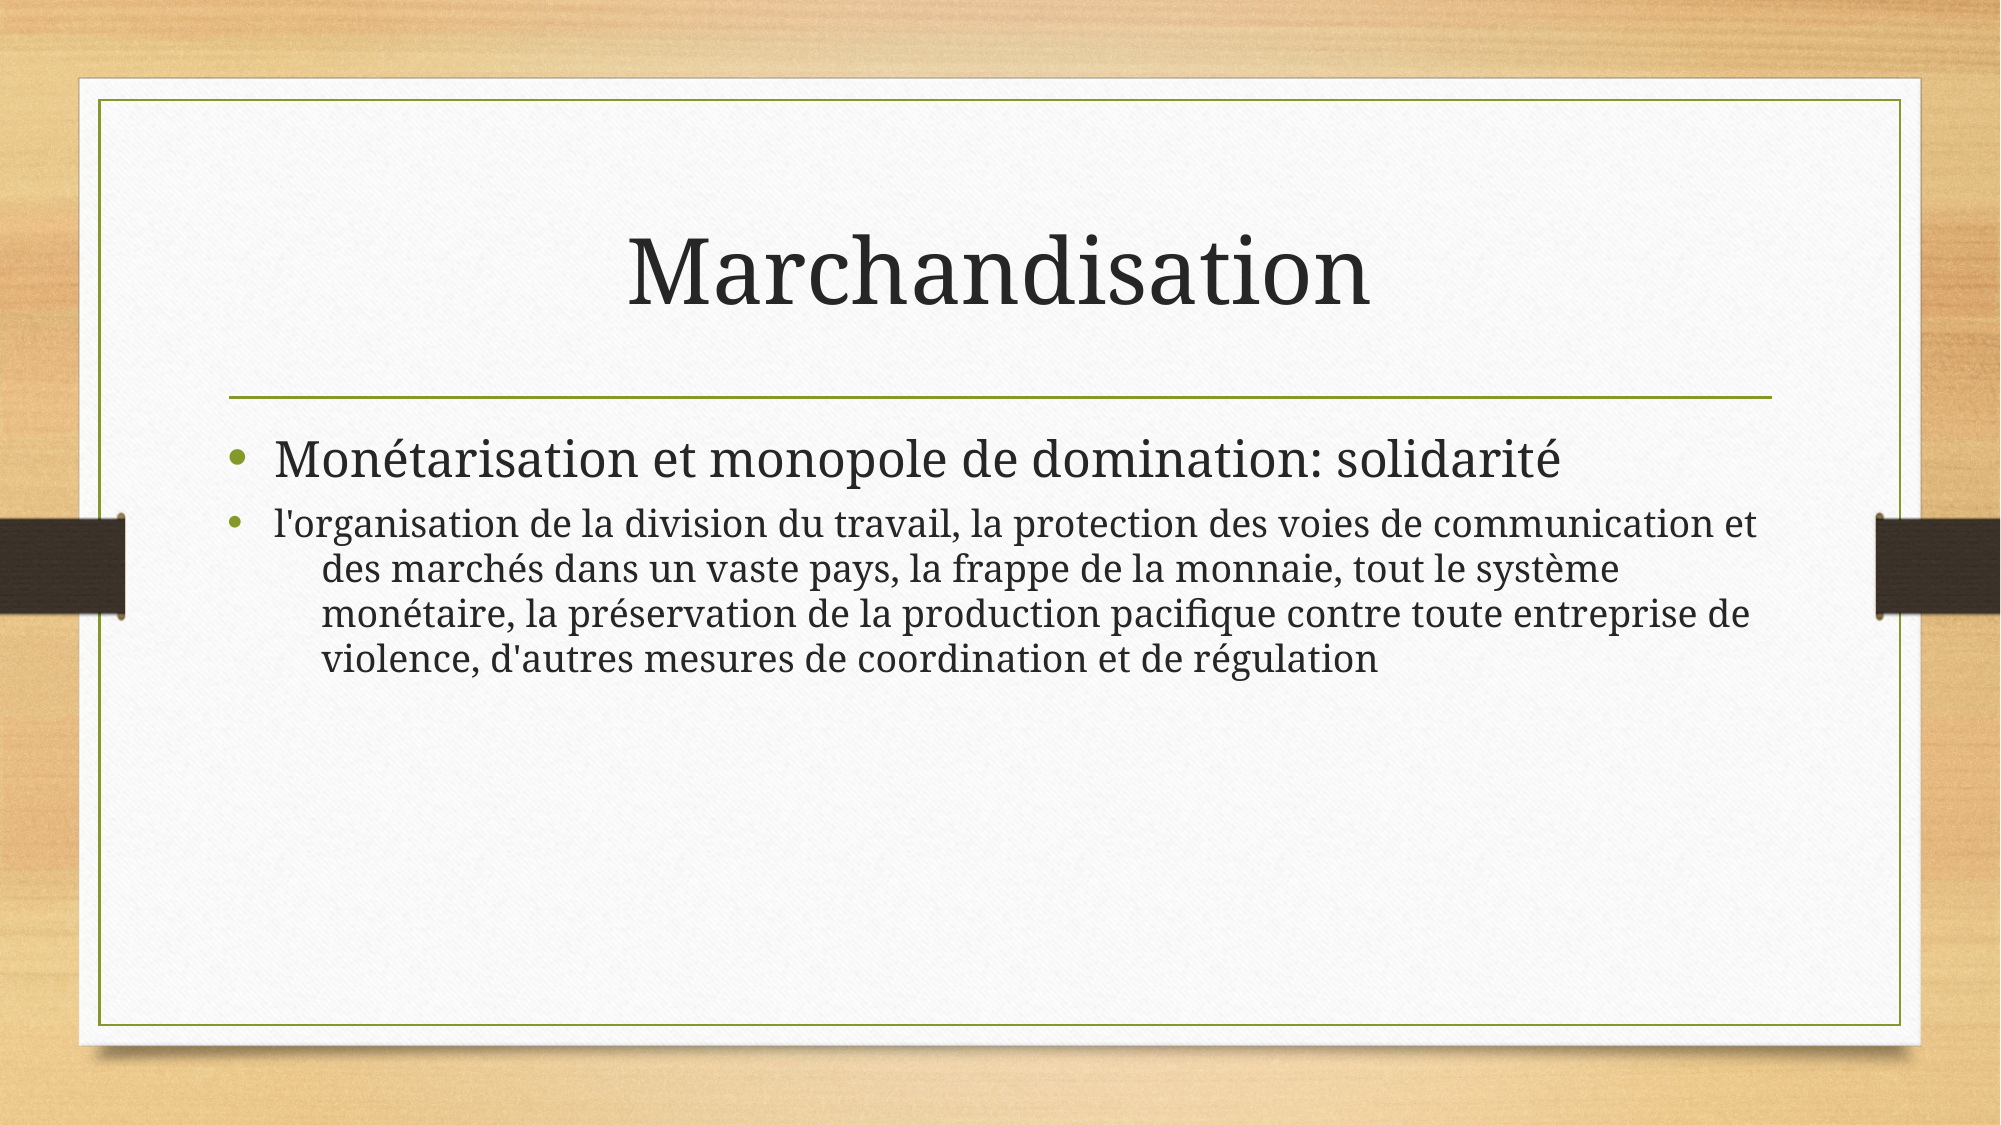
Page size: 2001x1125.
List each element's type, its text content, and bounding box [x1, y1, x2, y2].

title Marchandisation [212, 161, 1788, 376]
list Monétarisation et monopole de domination: solidarité l'organisation de la division du travail, la protection des voies de communication et des marchés dans un vaste pays, la frappe de la monnaie, tout le système monétaire, la préservation de la production pacifique contre toute entreprise de violence, d'autres mesures de coordination et de régulation [212, 419, 1788, 964]
